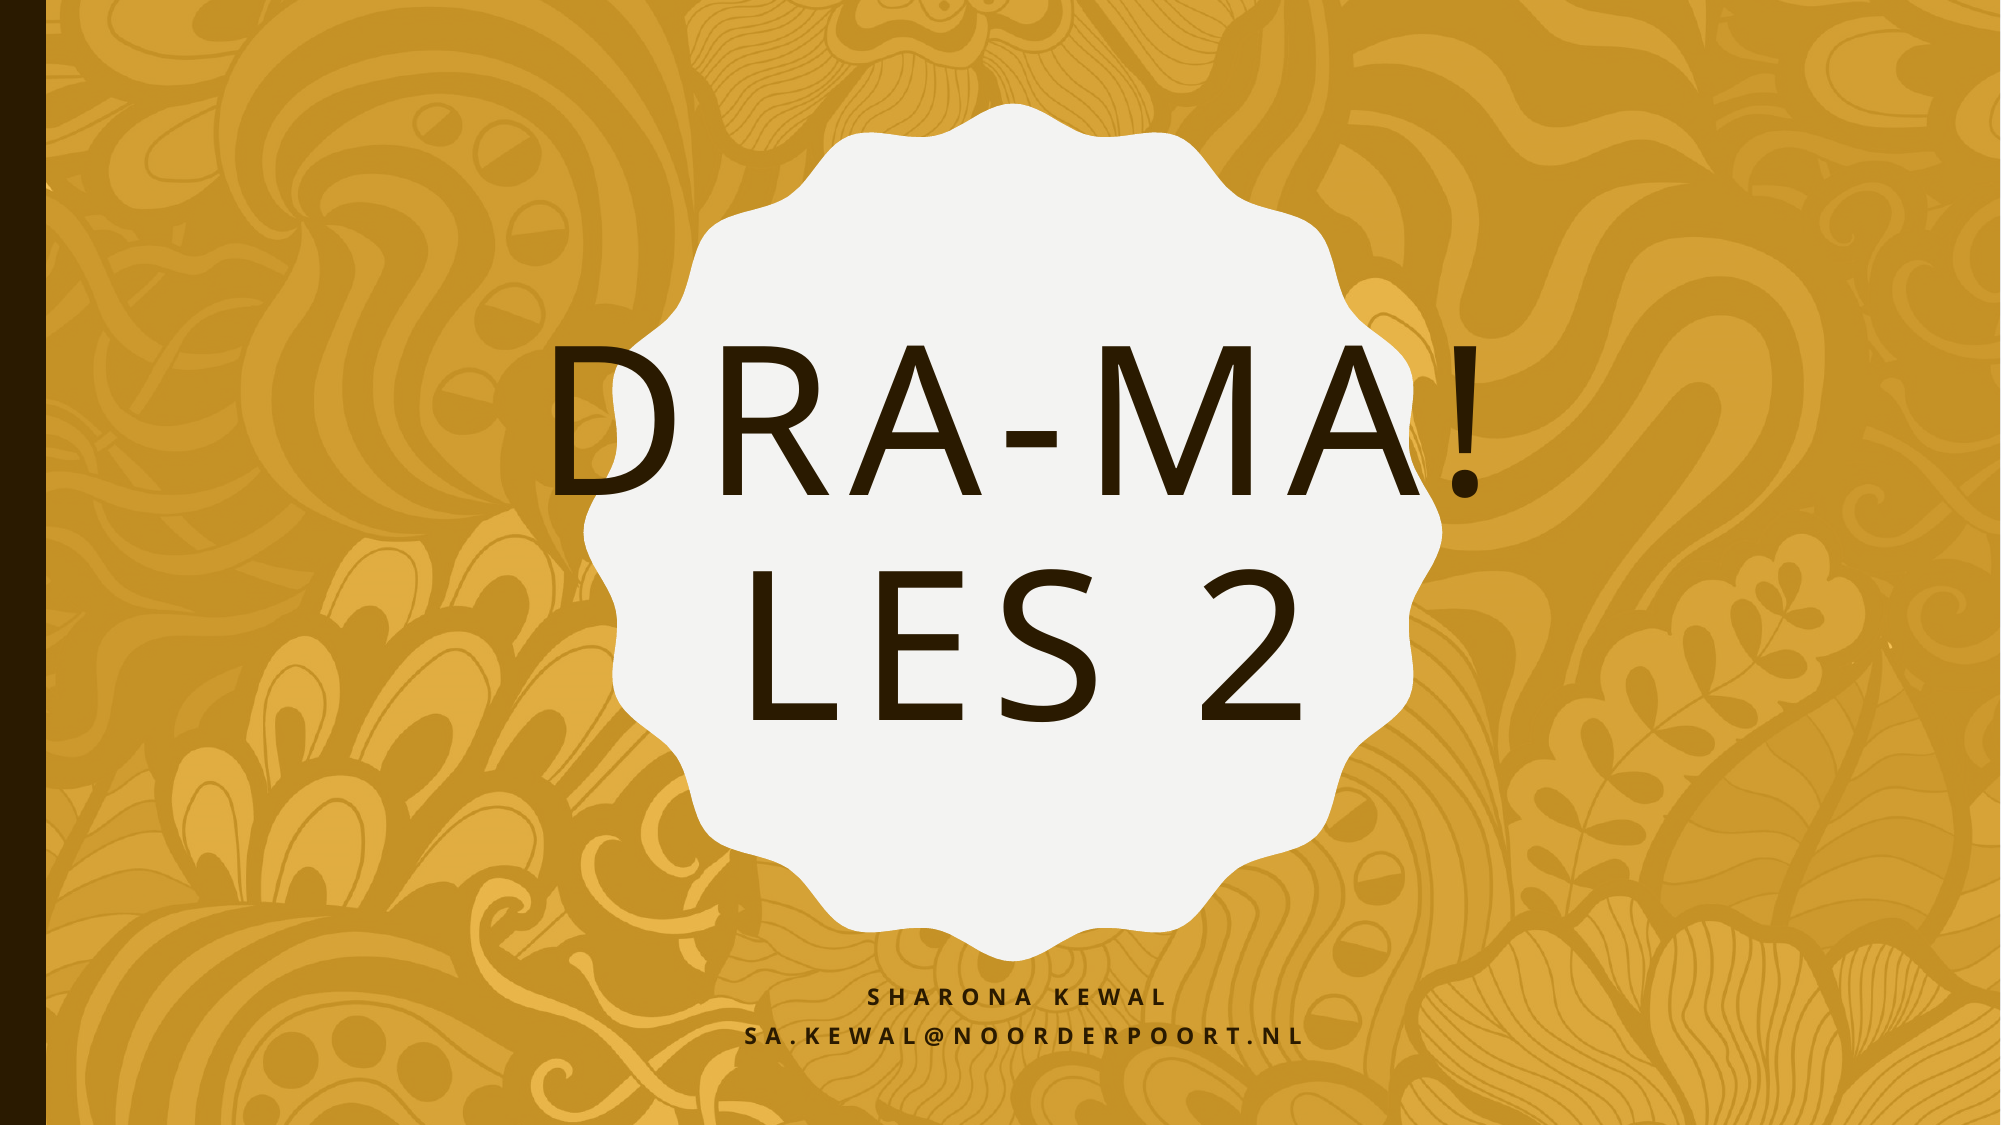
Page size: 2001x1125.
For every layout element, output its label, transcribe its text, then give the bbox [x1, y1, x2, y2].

title Dra-ma! les 2 [176, 180, 1870, 902]
subtitle Sharona Kewal Sa.kewal@noorderpoort.nl [285, 977, 1762, 1065]
text_box [0, 0, 2000, 1125]
